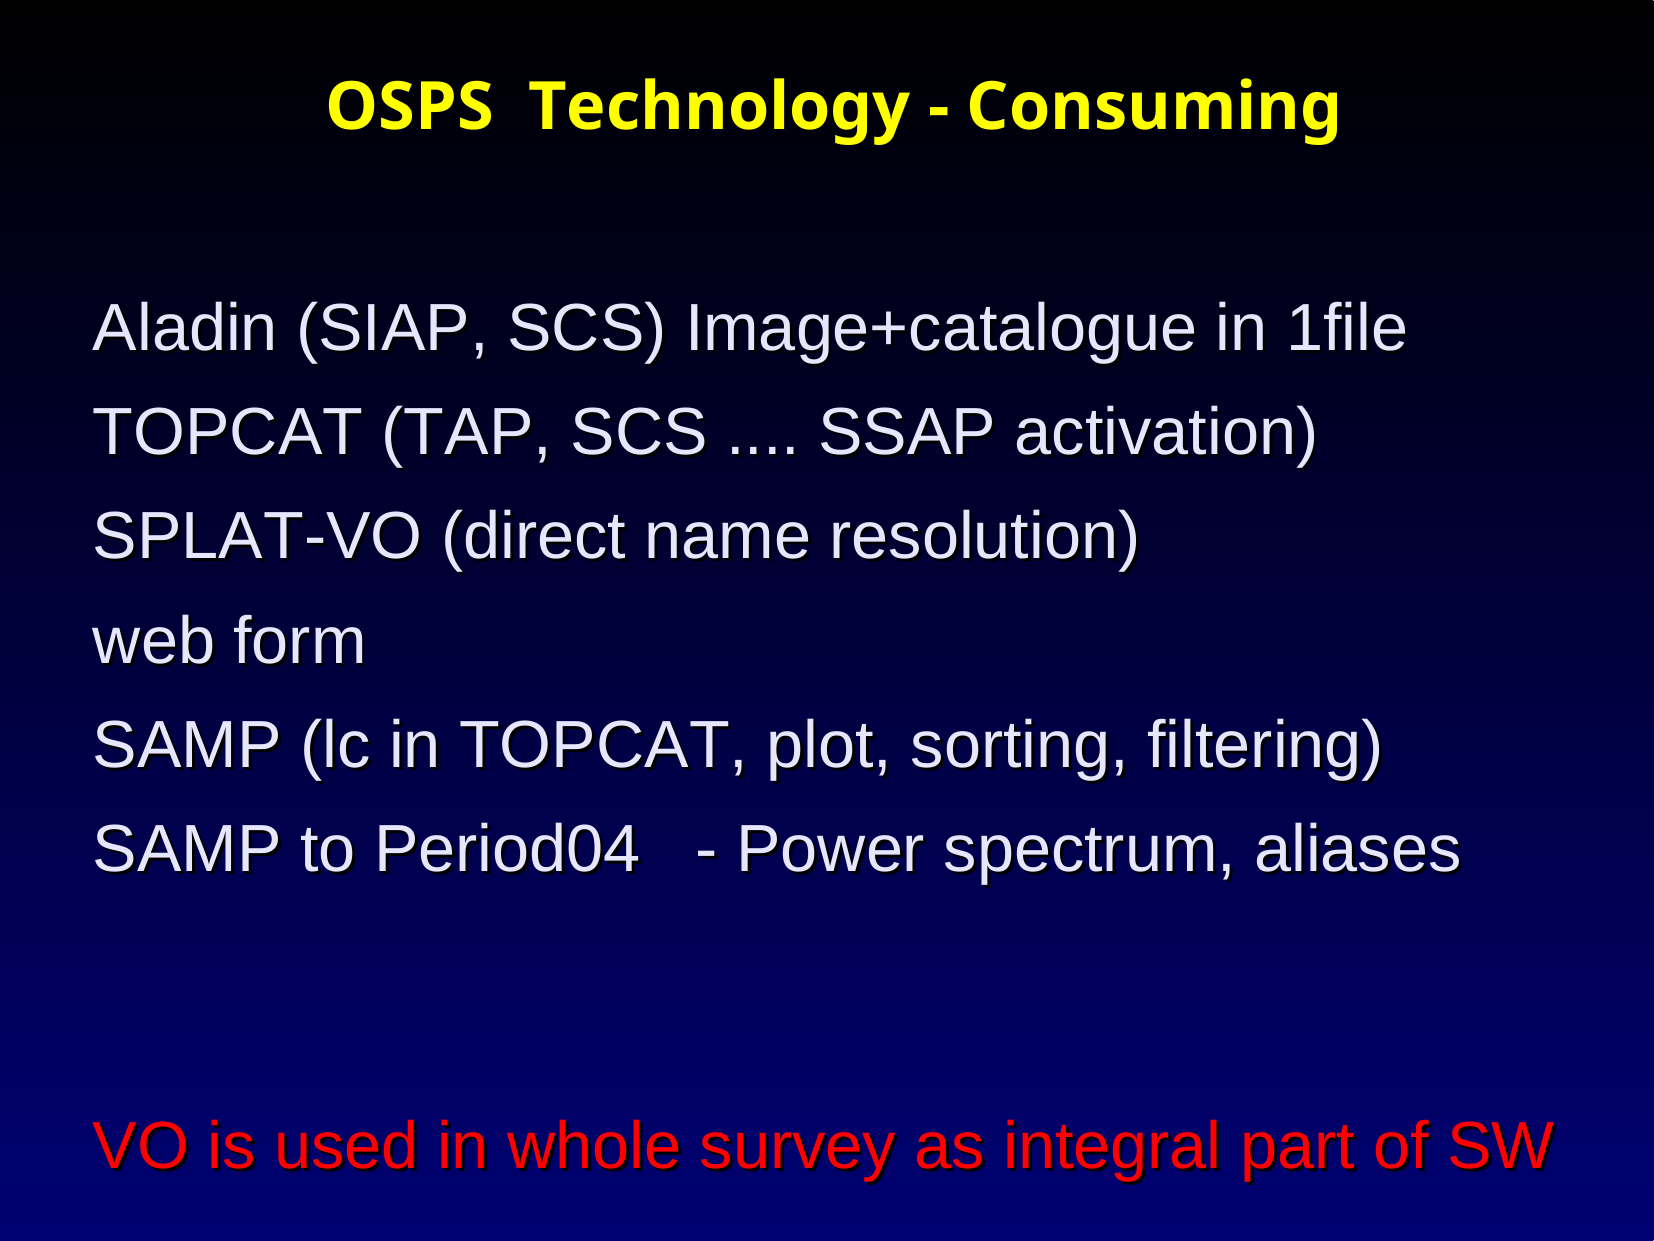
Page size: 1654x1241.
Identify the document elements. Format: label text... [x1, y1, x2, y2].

list Aladin (SIAP, SCS) Image+catalogue in 1file TOPCAT (TAP, SCS .... SSAP activation) SPLAT-VO (direct name resolution) web form SAMP (lc in TOPCAT, plot, sorting, filtering) SAMP to Period04 - Power spectrum, aliases VO is used in whole survey as integral part of SW [75, 185, 1564, 1184]
title OSPS Technology - Consuming [90, 0, 1579, 208]
